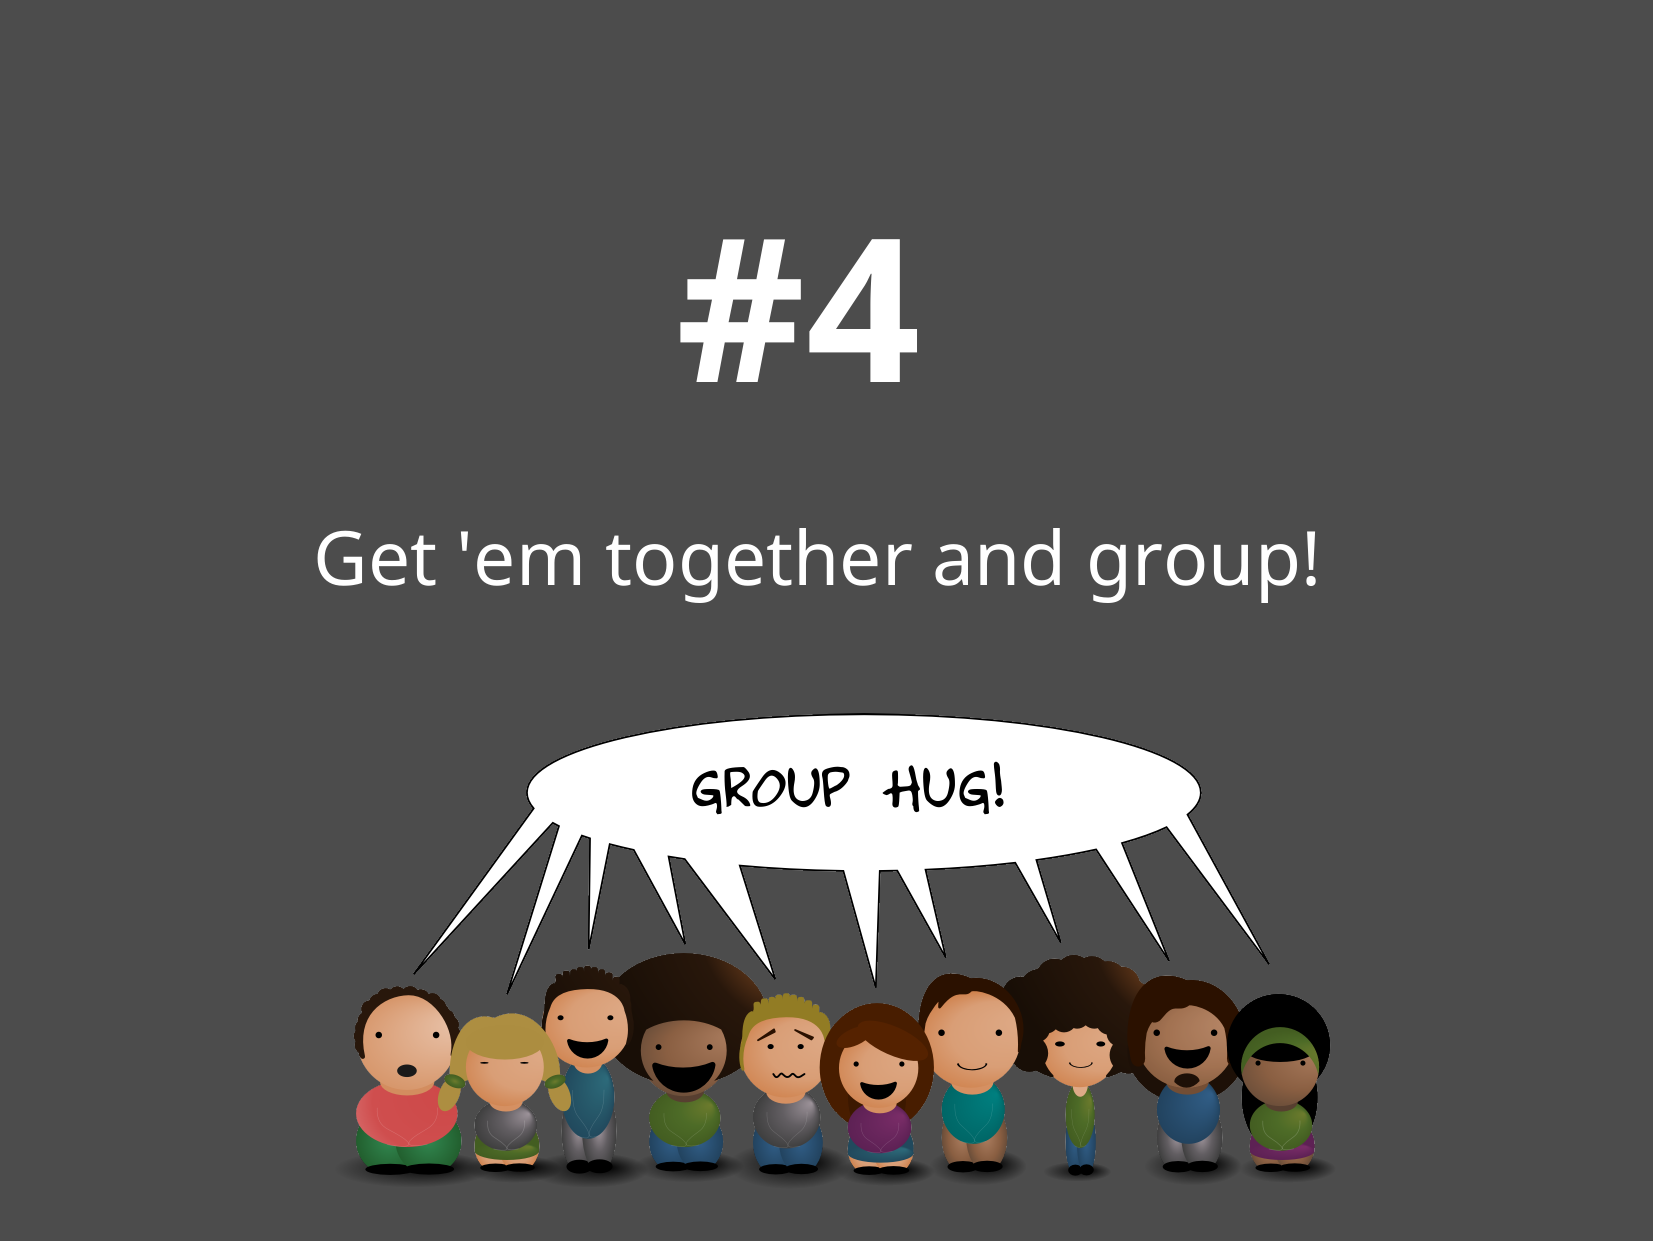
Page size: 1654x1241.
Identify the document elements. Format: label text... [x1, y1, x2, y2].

picture [334, 713, 1336, 1189]
title #4 Get 'em together and group! [112, 168, 1524, 662]
